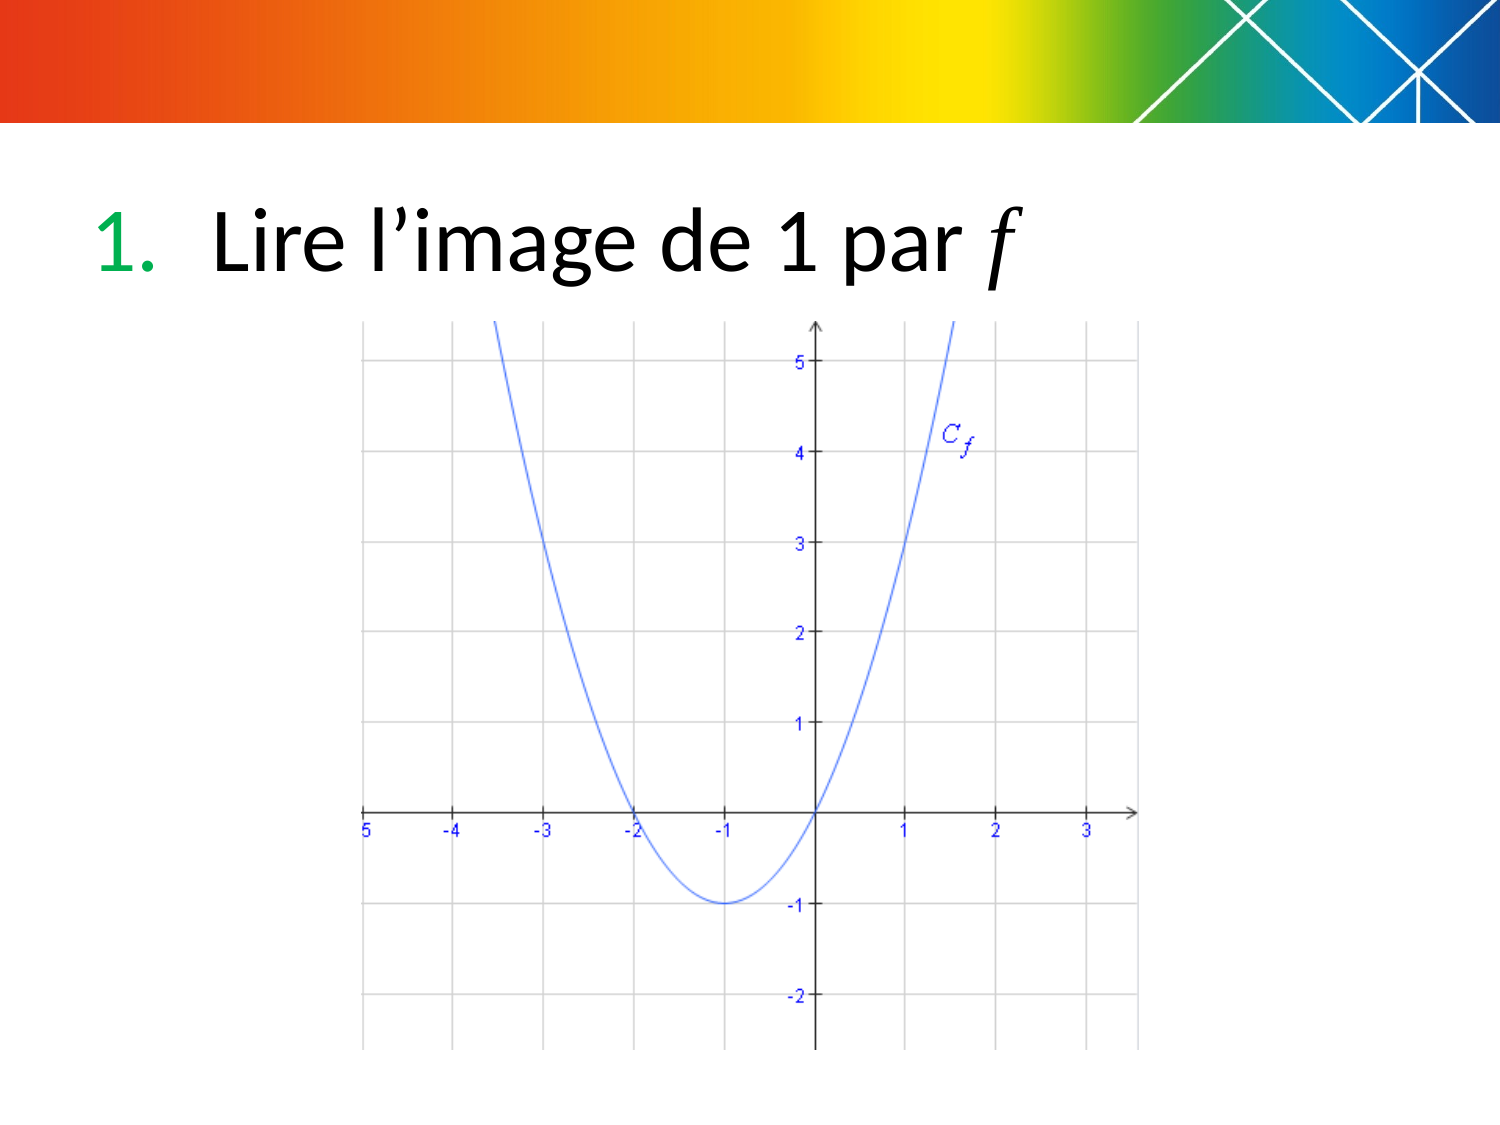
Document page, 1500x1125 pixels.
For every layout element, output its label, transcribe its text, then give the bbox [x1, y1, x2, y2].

title Lire l’image de 1 par f [75, 163, 1426, 305]
text_box [361, 321, 1139, 1050]
picture [0, 0, 1359, 123]
picture [1340, 0, 1500, 123]
